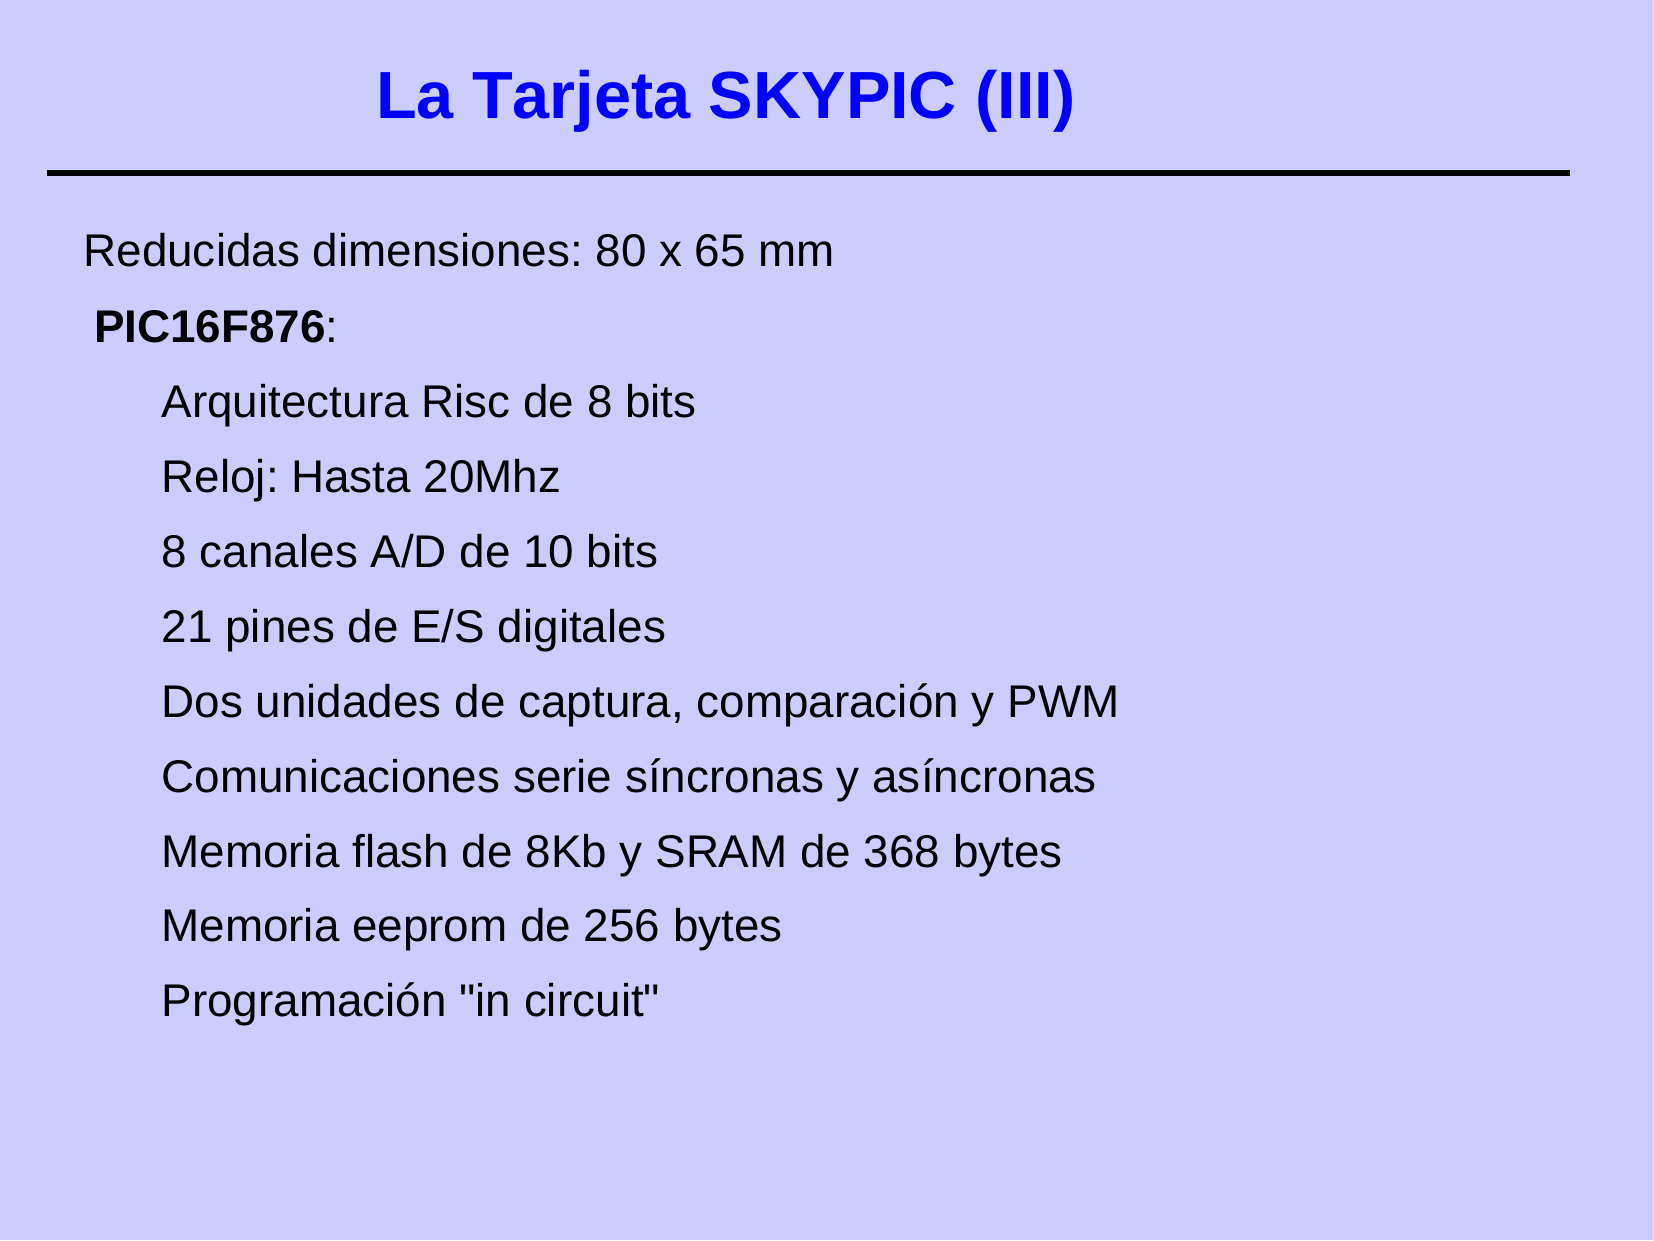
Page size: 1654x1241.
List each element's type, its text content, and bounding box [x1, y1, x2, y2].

text_box Reducidas dimensiones: 80 x 65 mm PIC16F876: Arquitectura Risc de 8 bits Reloj: Hasta 20Mhz 8 canales A/D de 10 bits 21 pines de E/S digitales Dos unidades de captura, comparación y PWM Comunicaciones serie síncronas y asíncronas Memoria flash de 8Kb y SRAM de 368 bytes Memoria eeprom de 256 bytes Programación "in circuit" [71, 222, 1594, 1032]
title La Tarjeta SKYPIC (III) [88, 0, 1364, 178]
